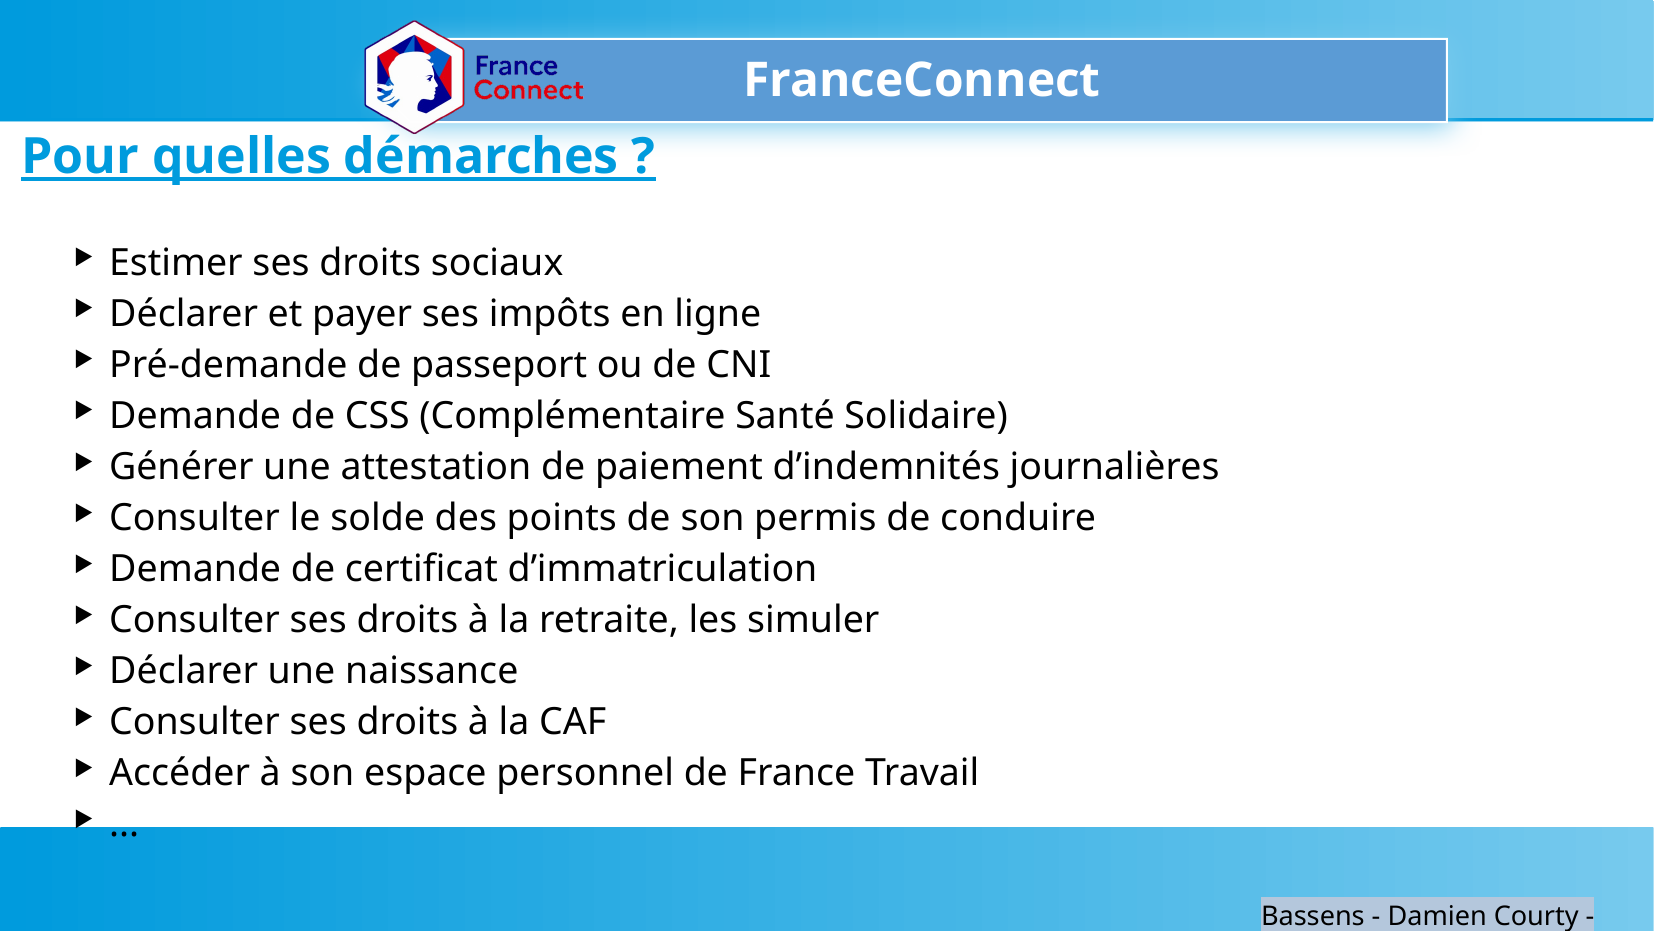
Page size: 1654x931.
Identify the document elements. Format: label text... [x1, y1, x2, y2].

text_box Estimer ses droits sociaux Déclarer et payer ses impôts en ligne Pré-demande de passeport ou de CNI Demande de CSS (Complémentaire Santé Solidaire) Générer une attestation de paiement d’indemnités journalières Consulter le solde des points de son permis de conduire Demande de certificat d’immatriculation Consulter ses droits à la retraite, les simuler Déclarer une naissance Consulter ses droits à la CAF Accéder à son espace personnel de France Travail ... [59, 227, 1300, 771]
text_box FranceConnect [586, 38, 1447, 123]
picture [361, 17, 586, 136]
text_box Pour quelles démarches ? [6, 112, 739, 228]
text_box Bassens - Damien Courty - 2024 [1246, 889, 1654, 931]
